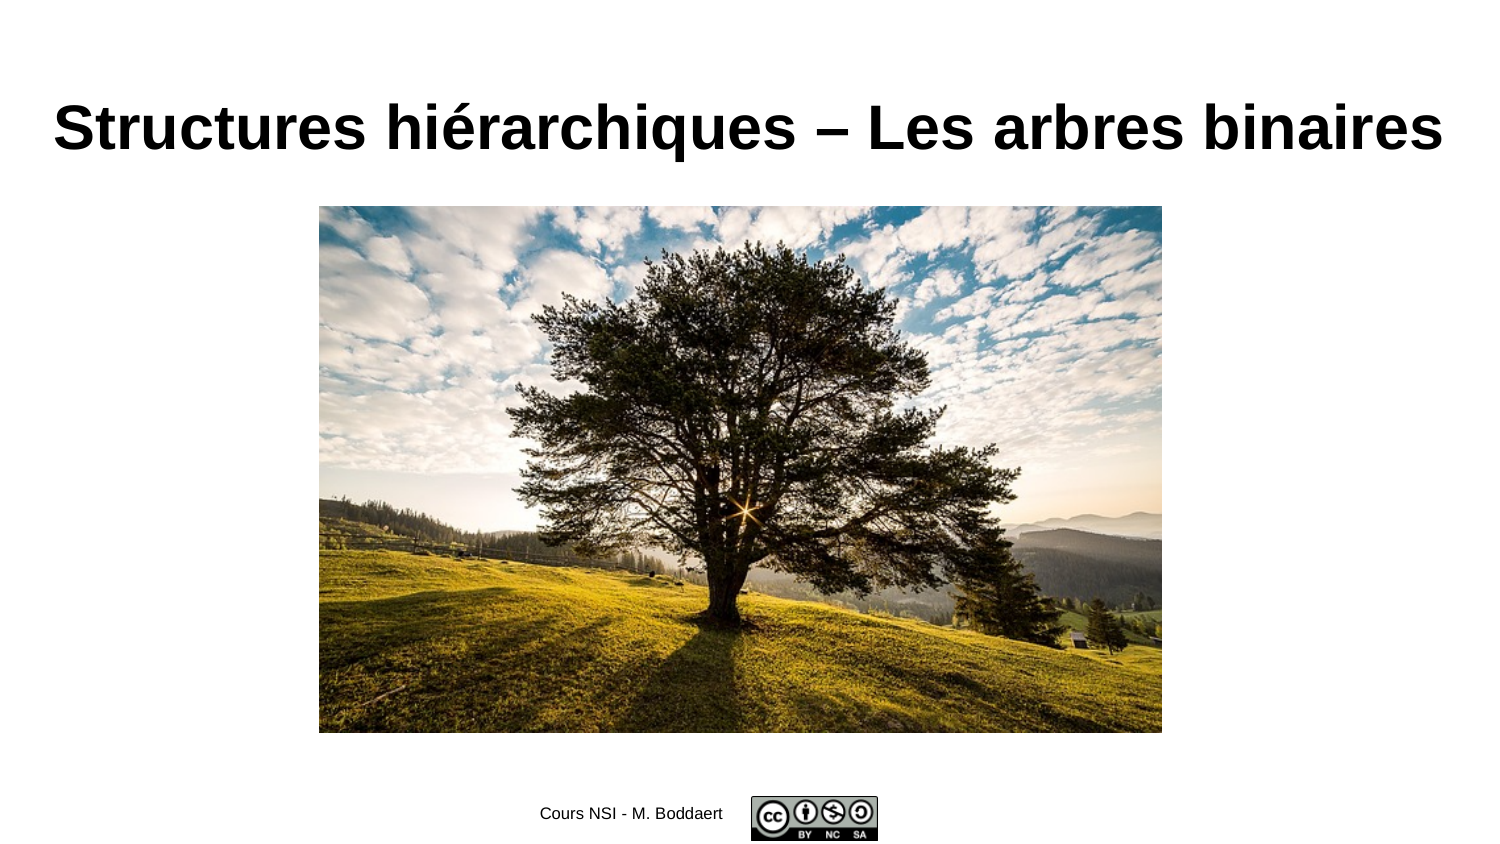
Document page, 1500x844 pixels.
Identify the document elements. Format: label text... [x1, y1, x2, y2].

picture [751, 796, 878, 841]
title Structures hiérarchiques – Les arbres binaires [51, 63, 1449, 178]
picture [319, 206, 1162, 733]
